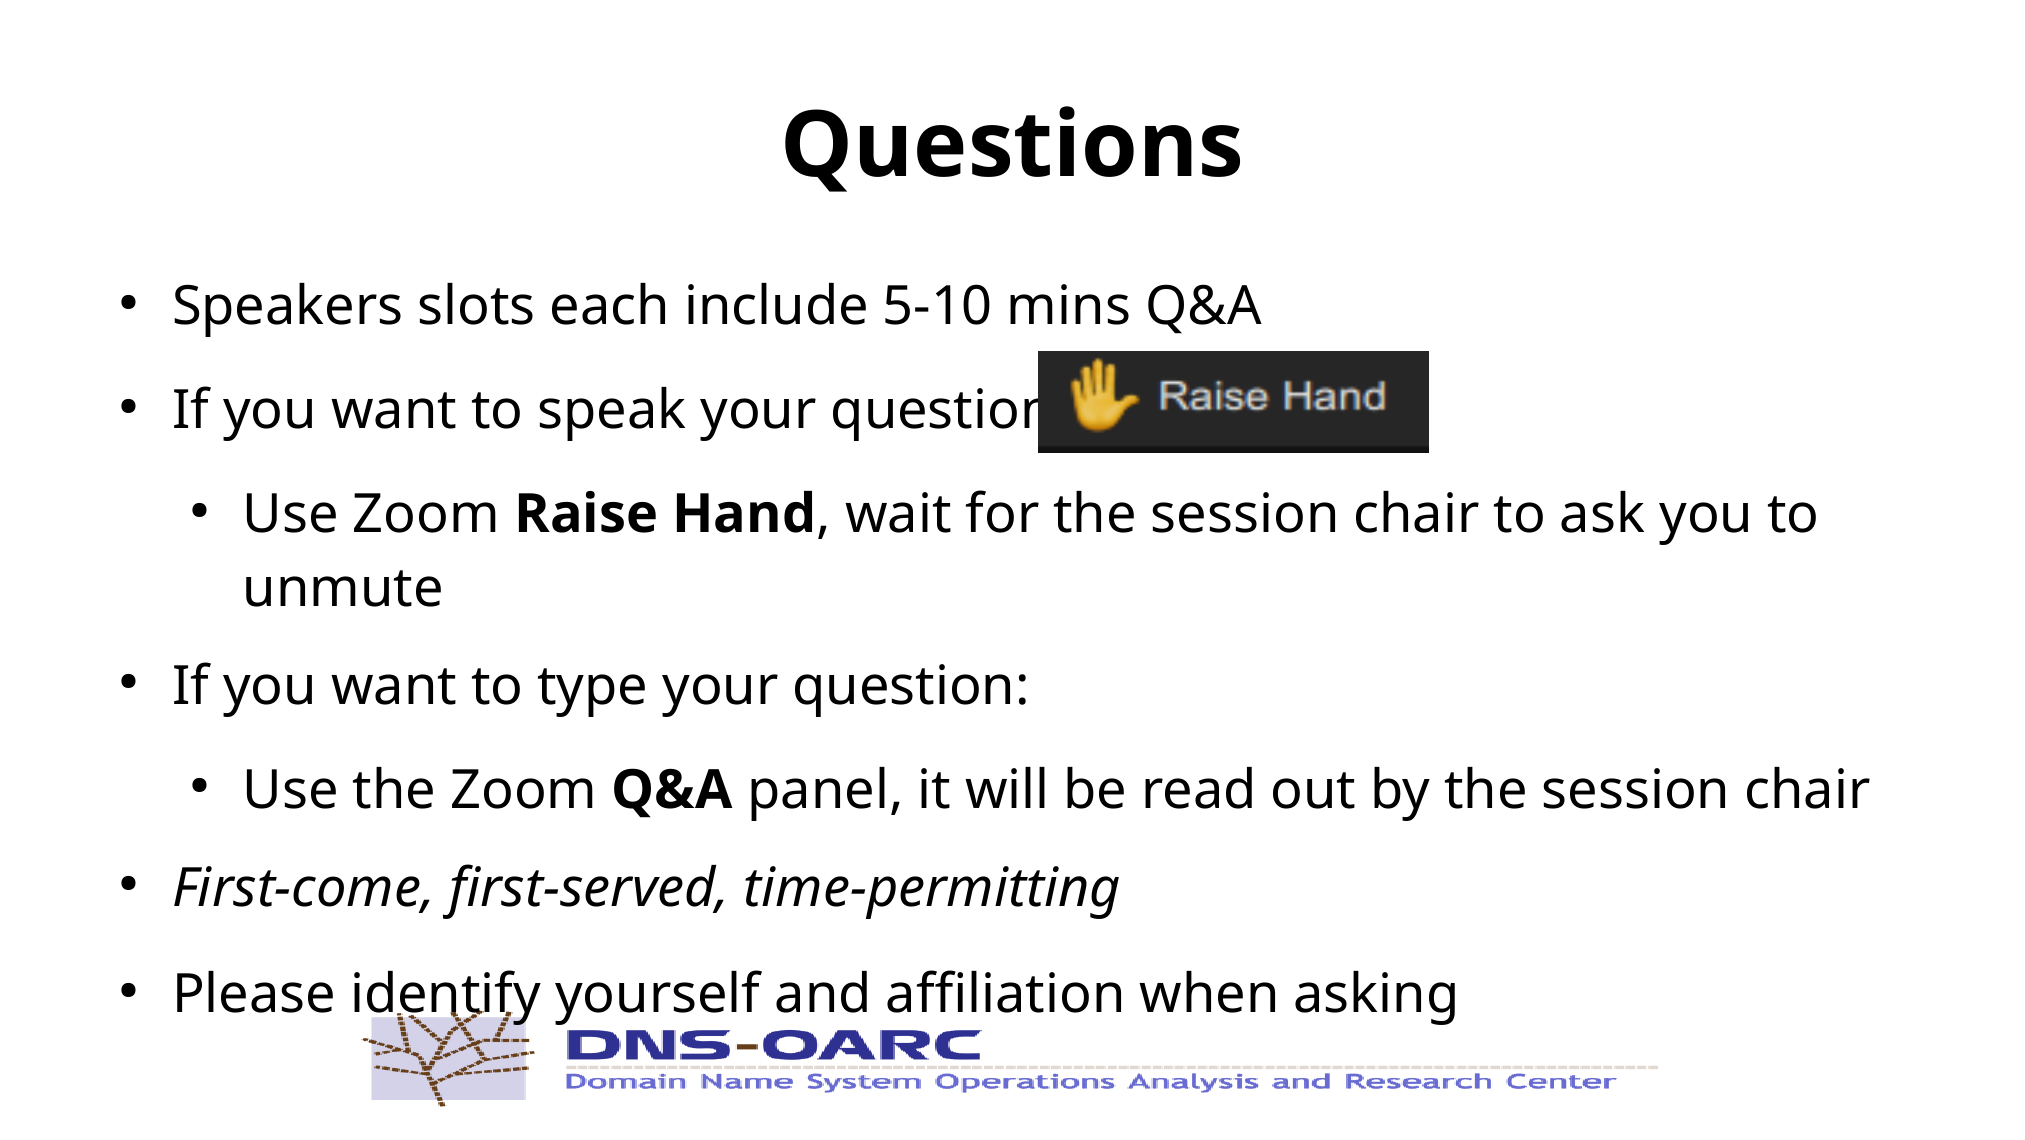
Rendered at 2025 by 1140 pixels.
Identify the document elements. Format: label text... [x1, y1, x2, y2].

picture [1002, 1004, 1015, 1009]
picture [1435, 1004, 1449, 1009]
picture [1038, 351, 1429, 453]
picture [781, 1004, 794, 1009]
picture [892, 1004, 905, 1009]
list Speakers slots each include 5-10 mins Q&A If you want to speak your question: Use Zoom Raise Hand, wait for the session chair to ask you to unmute If you want to type your question: Use the Zoom Q&A panel, it will be read out by the session chair First-come, first-served, time-permitting Please identify yourself and affiliation when asking [101, 266, 1924, 928]
picture [373, 1004, 387, 1009]
picture [289, 1004, 1700, 1113]
picture [624, 1004, 638, 1009]
picture [289, 1004, 298, 1009]
title Questions [101, 45, 1924, 236]
picture [591, 1004, 605, 1009]
picture [1068, 1004, 1082, 1009]
picture [847, 1004, 861, 1009]
picture [1300, 1004, 1313, 1009]
